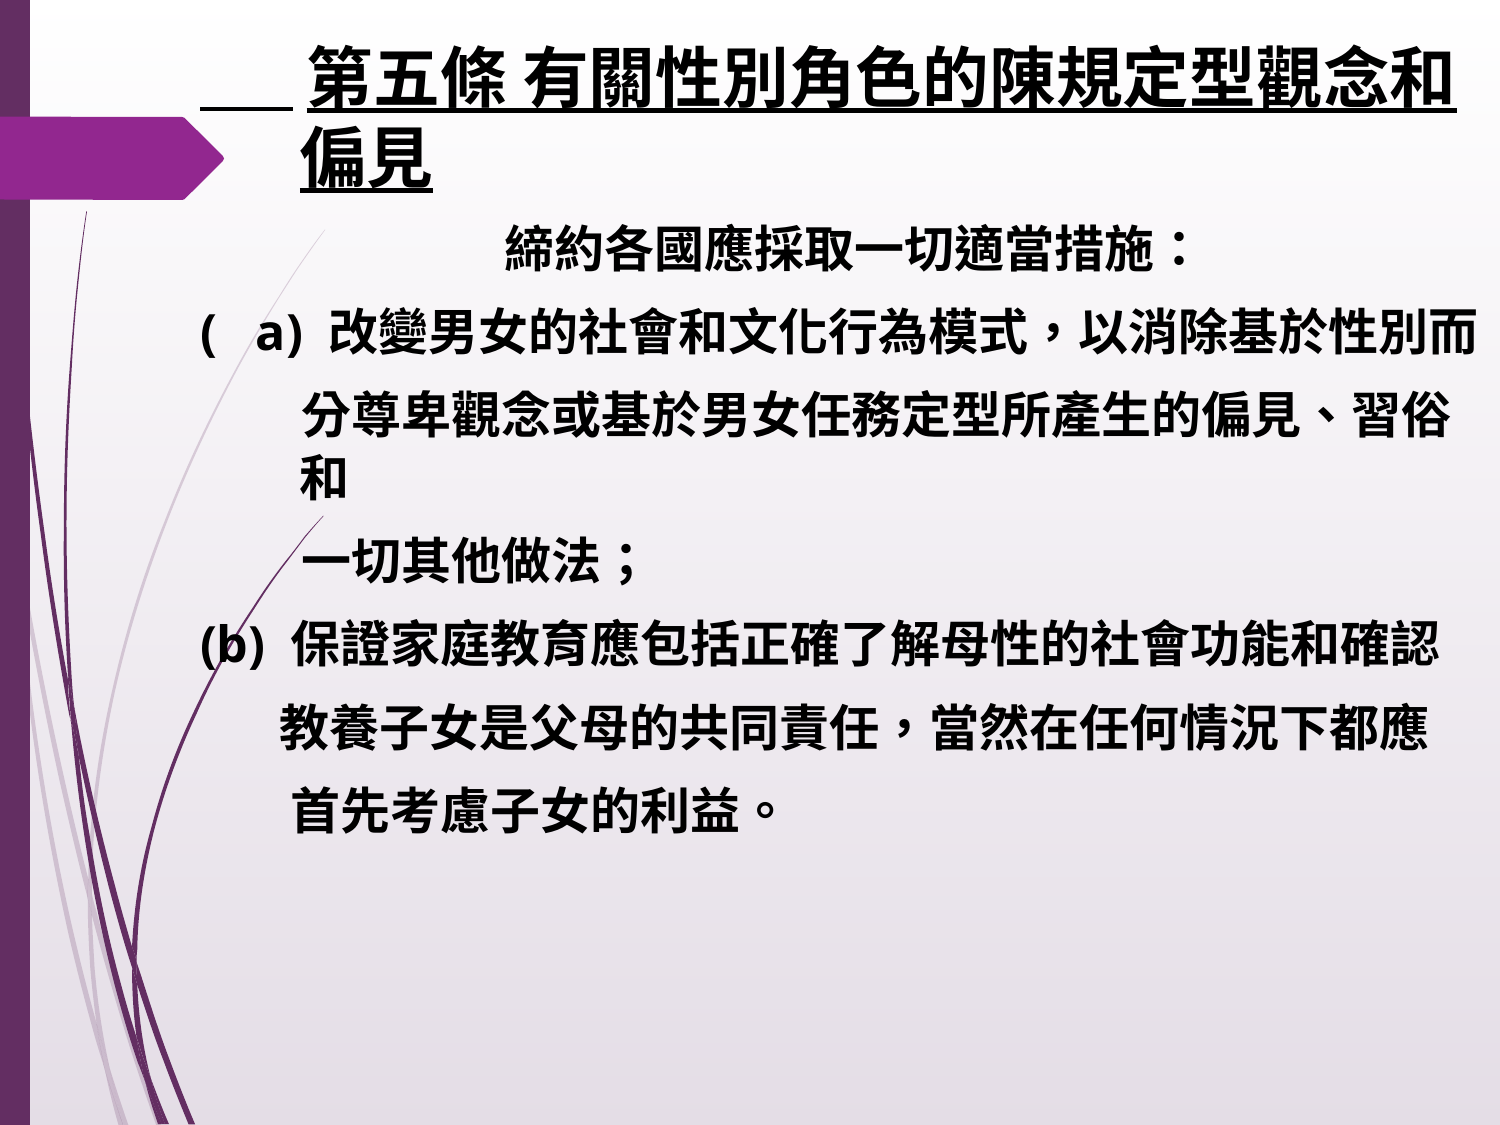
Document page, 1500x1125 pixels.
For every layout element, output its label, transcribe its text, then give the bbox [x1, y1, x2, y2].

list 第五條 有關性別角色的陳規定型觀念和偏見 締約各國應採取一切適當措施： ( a) 改變男女的社會和文化行為模式，以消除基於性別而 分尊卑觀念或基於男女任務定型所產生的偏見、習俗和 一切其他做法； (b) 保證家庭教育應包括正確了解母性的社會功能和確認 教養子女是父母的共同責任，當然在任何情況下都應 首先考慮子女的利益。 [84, 28, 1500, 1088]
